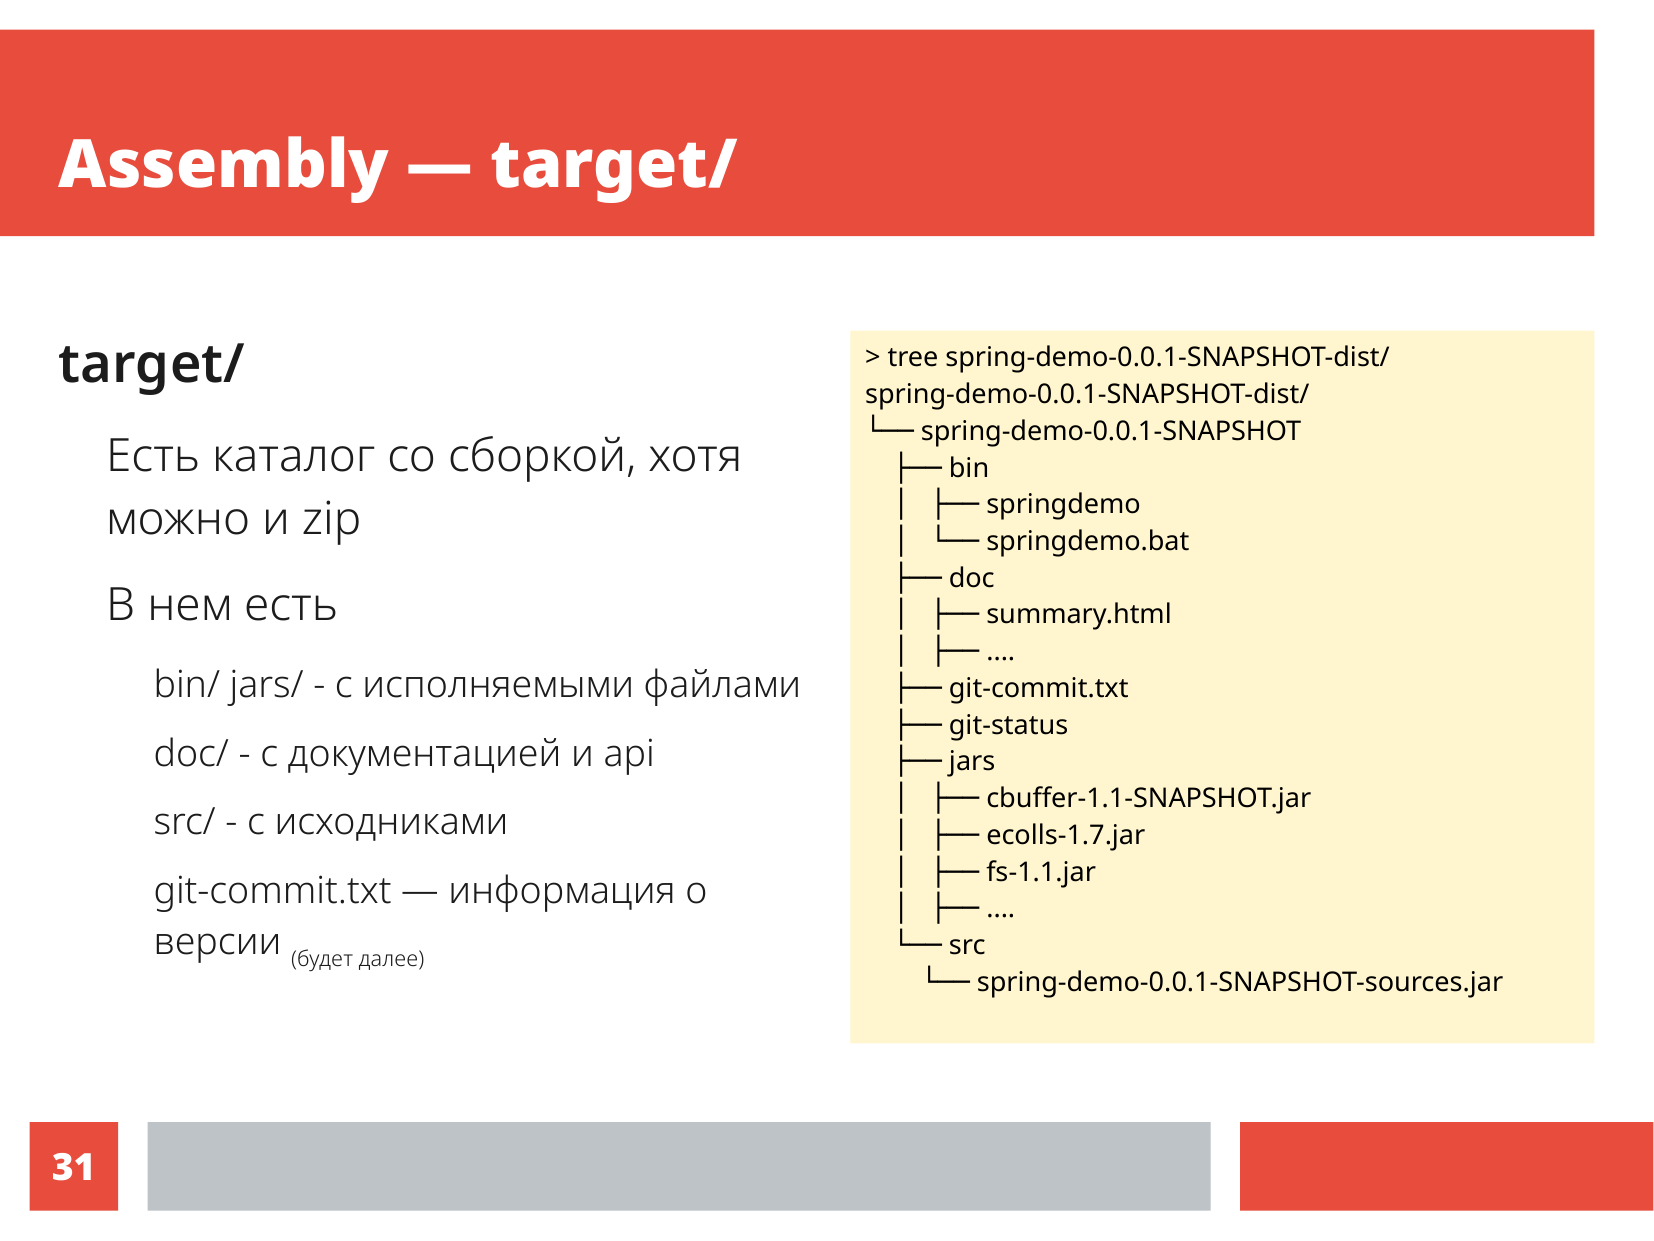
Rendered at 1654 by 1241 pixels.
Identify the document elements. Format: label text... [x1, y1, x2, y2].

title Assembly — target/ [59, 59, 1595, 207]
list target/ Есть каталог со сборкой, хотя можно и zip В нем есть bin/ jars/ - с исполняемыми файлами doc/ - с документацией и api src/ - с исходниками git-commit.txt — информация о версии (будет далее) [59, 324, 815, 1093]
text_box > tree spring-demo-0.0.1-SNAPSHOT-dist/ spring-demo-0.0.1-SNAPSHOT-dist/ └── spring-demo-0.0.1-SNAPSHOT ├── bin │ ├── springdemo │ └── springdemo.bat ├── doc │ ├── summary.html │ ├── .... ├── git-commit.txt ├── git-status ├── jars │ ├── cbuffer-1.1-SNAPSHOT.jar │ ├── ecolls-1.7.jar │ ├── fs-1.1.jar │ ├── .... └── src └── spring-demo-0.0.1-SNAPSHOT-sources.jar [850, 330, 1595, 940]
